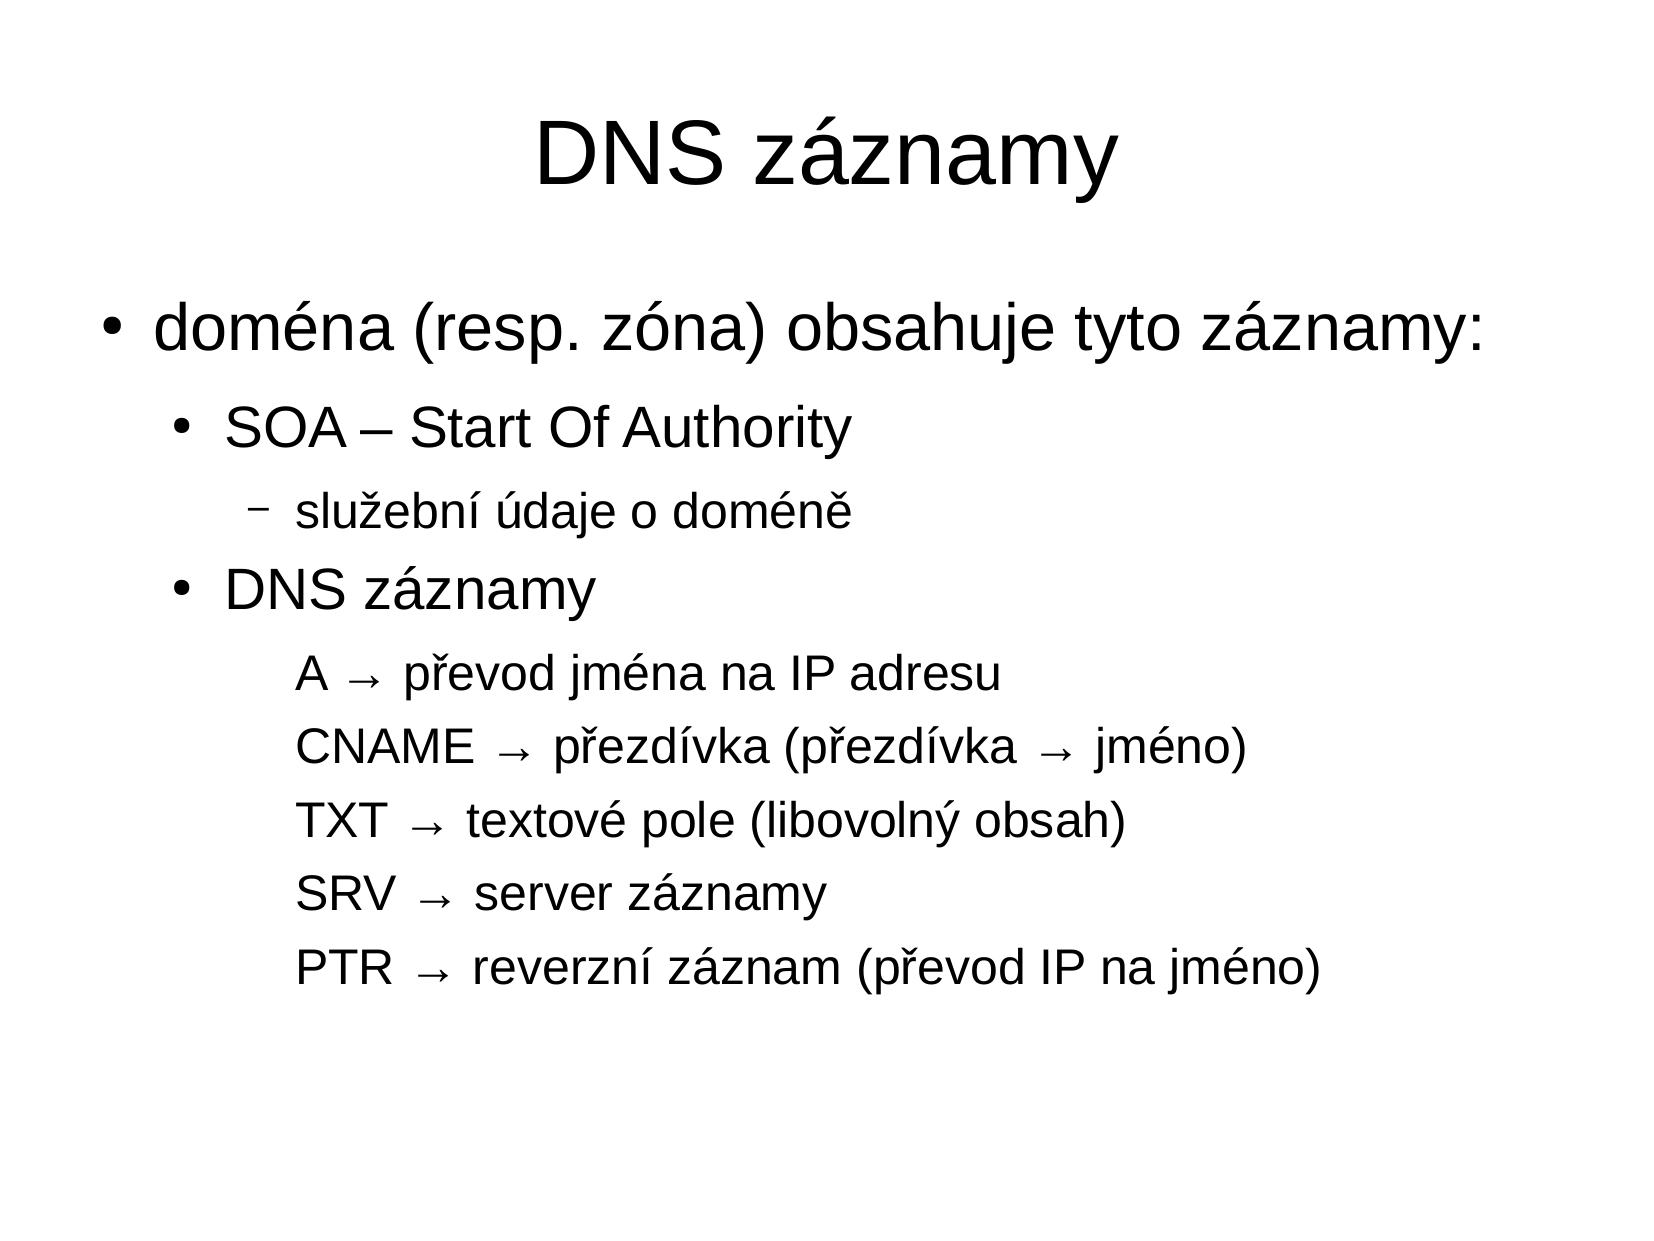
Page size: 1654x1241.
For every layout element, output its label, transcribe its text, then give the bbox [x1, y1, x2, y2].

title DNS záznamy [82, 49, 1571, 257]
list doména (resp. zóna) obsahuje tyto záznamy: SOA – Start Of Authority služební údaje o doméně DNS záznamy A → převod jména na IP adresu CNAME → přezdívka (přezdívka → jméno) TXT → textové pole (libovolný obsah) SRV → server záznamy PTR → reverzní záznam (převod IP na jméno) [82, 290, 1571, 1069]
